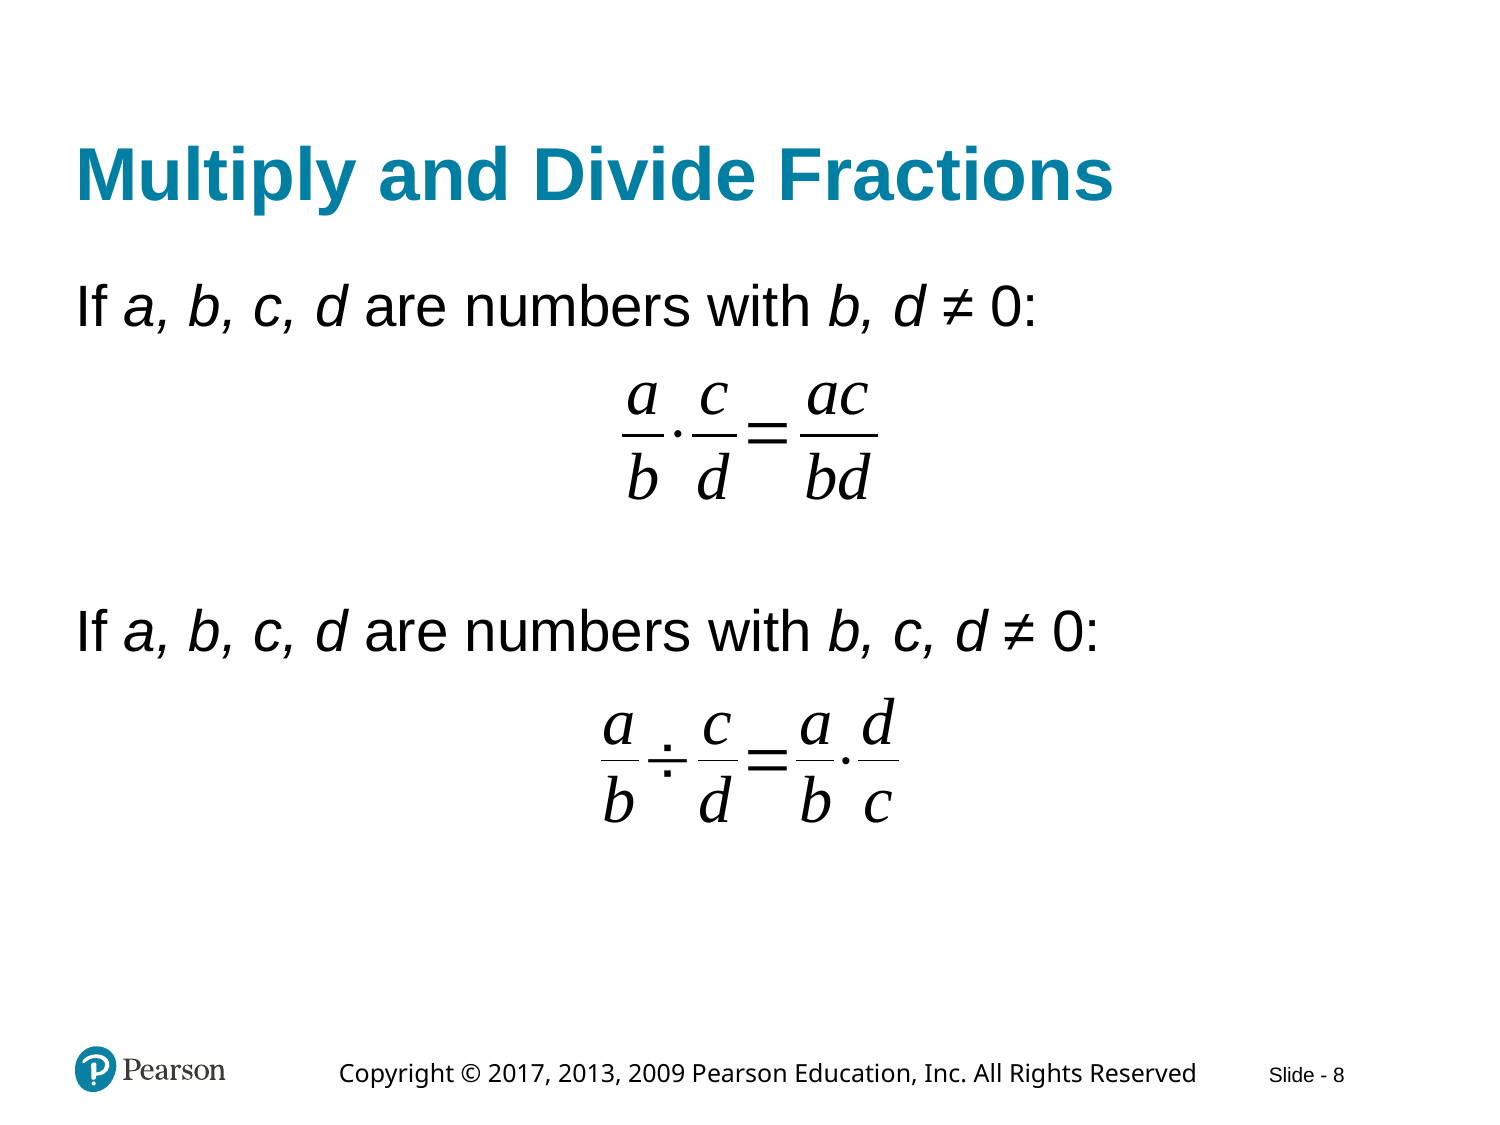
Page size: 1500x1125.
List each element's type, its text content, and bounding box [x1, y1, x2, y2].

chart [599, 685, 902, 837]
list If a, b, c, d are numbers with b, d ≠ 0: [75, 268, 1425, 344]
title Multiply and Divide Fractions [75, 35, 1425, 216]
chart [618, 355, 882, 514]
list If a, b, c, d are numbers with b, c, d ≠ 0: [75, 593, 1426, 669]
